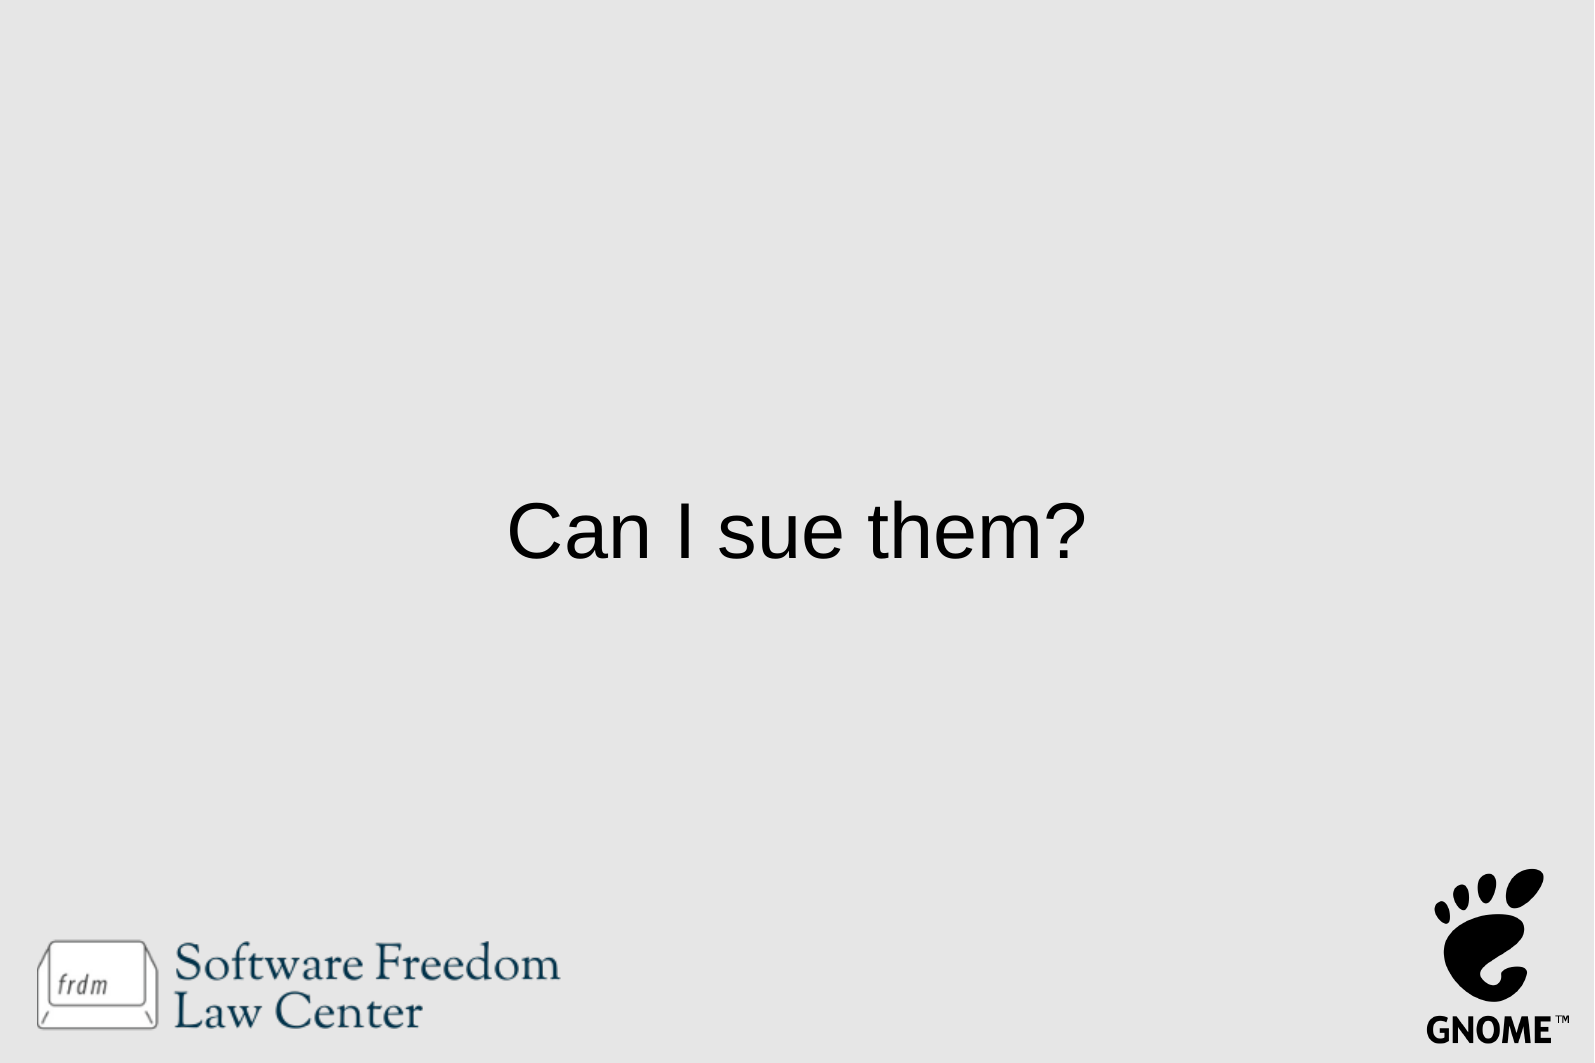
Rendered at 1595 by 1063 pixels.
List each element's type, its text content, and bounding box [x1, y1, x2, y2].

title Can I sue them? [79, 450, 1515, 613]
picture [37, 937, 585, 1035]
picture [1420, 862, 1576, 1050]
